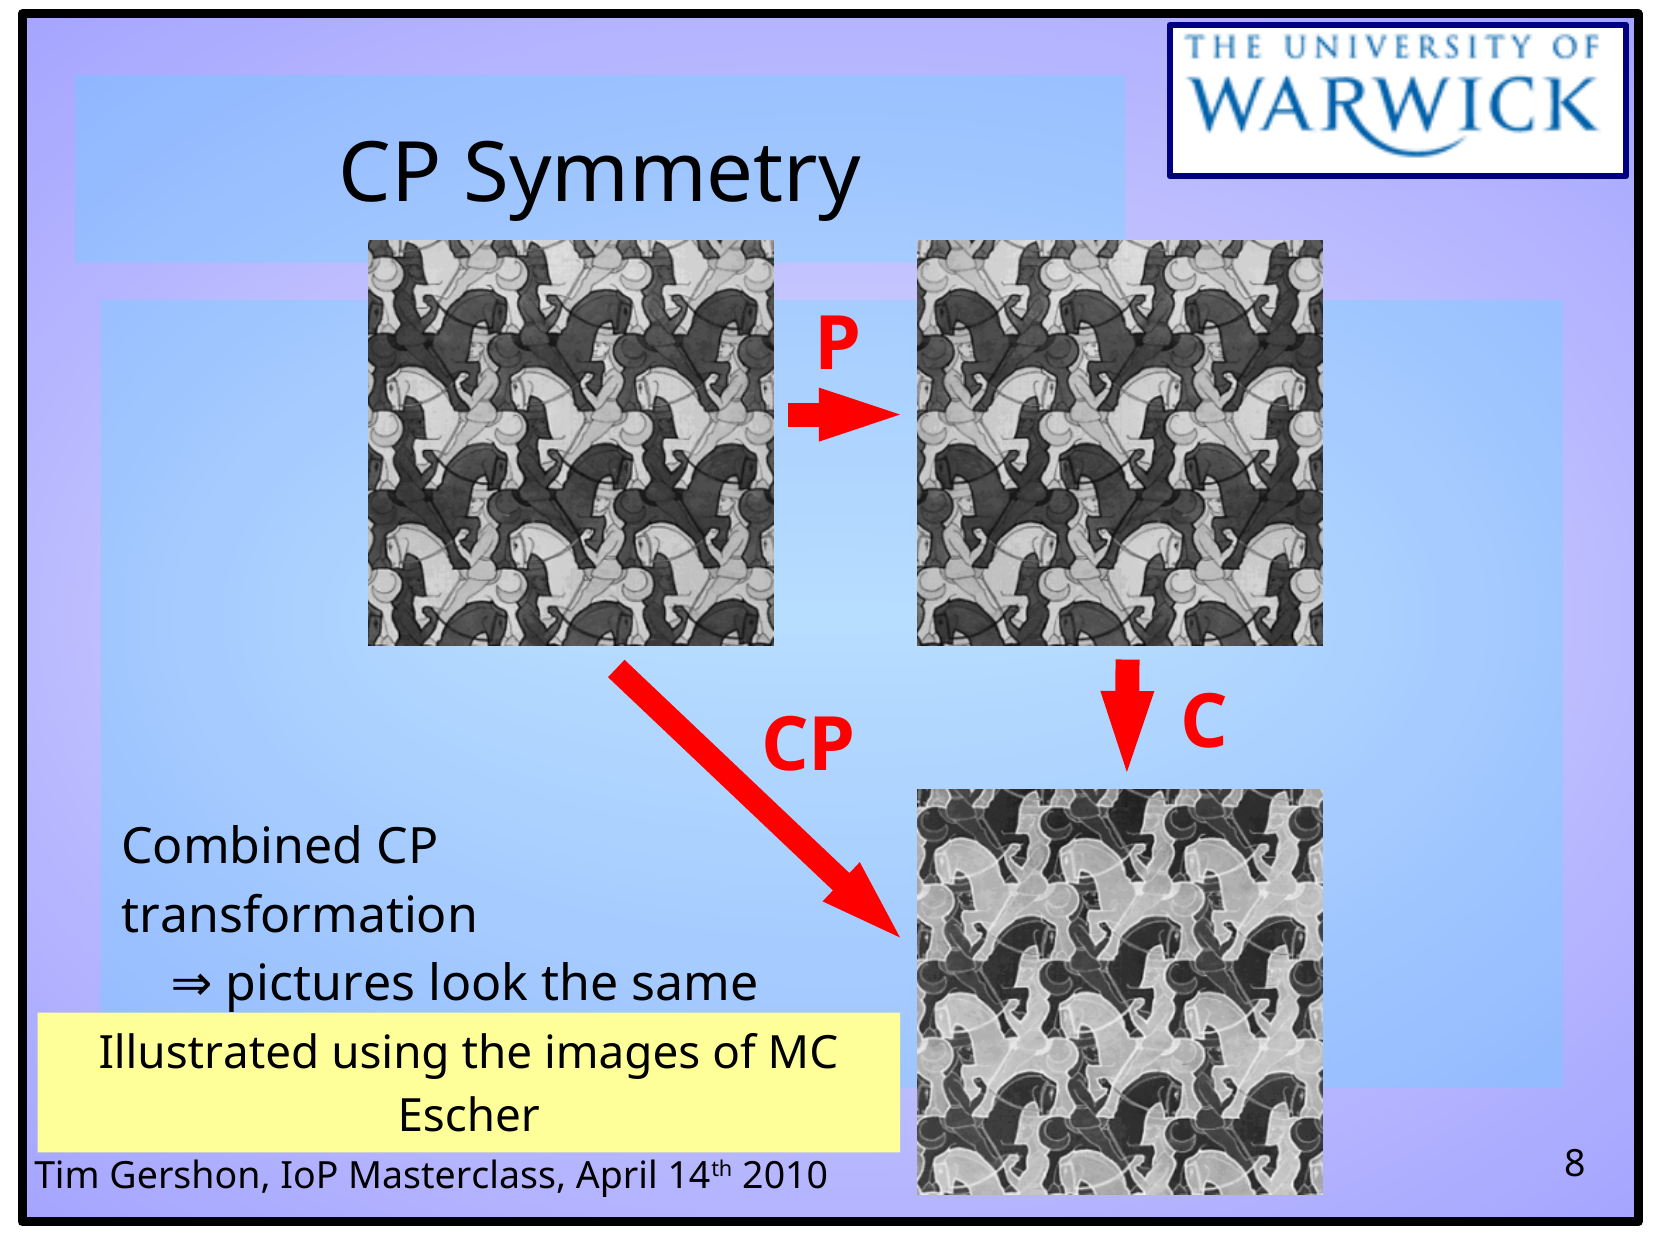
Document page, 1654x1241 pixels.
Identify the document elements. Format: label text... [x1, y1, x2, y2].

text_box Tim Gershon, IoP Masterclass, April 14th 2010 [37, 1153, 826, 1212]
picture [917, 789, 1323, 1195]
text_box [22, 13, 1639, 1222]
text_box CP Symmetry [75, 75, 1126, 263]
text_box CP [746, 683, 881, 783]
picture [368, 240, 774, 646]
picture [1172, 27, 1623, 174]
text_box Illustrated using the images of MC Escher [37, 1012, 901, 1130]
text_box Combined CP transformation ⇒ pictures look the same [106, 803, 774, 986]
text_box C [1165, 659, 1250, 759]
picture [917, 240, 1323, 646]
text_box <number> [1537, 1125, 1613, 1201]
text_box P [799, 281, 880, 381]
